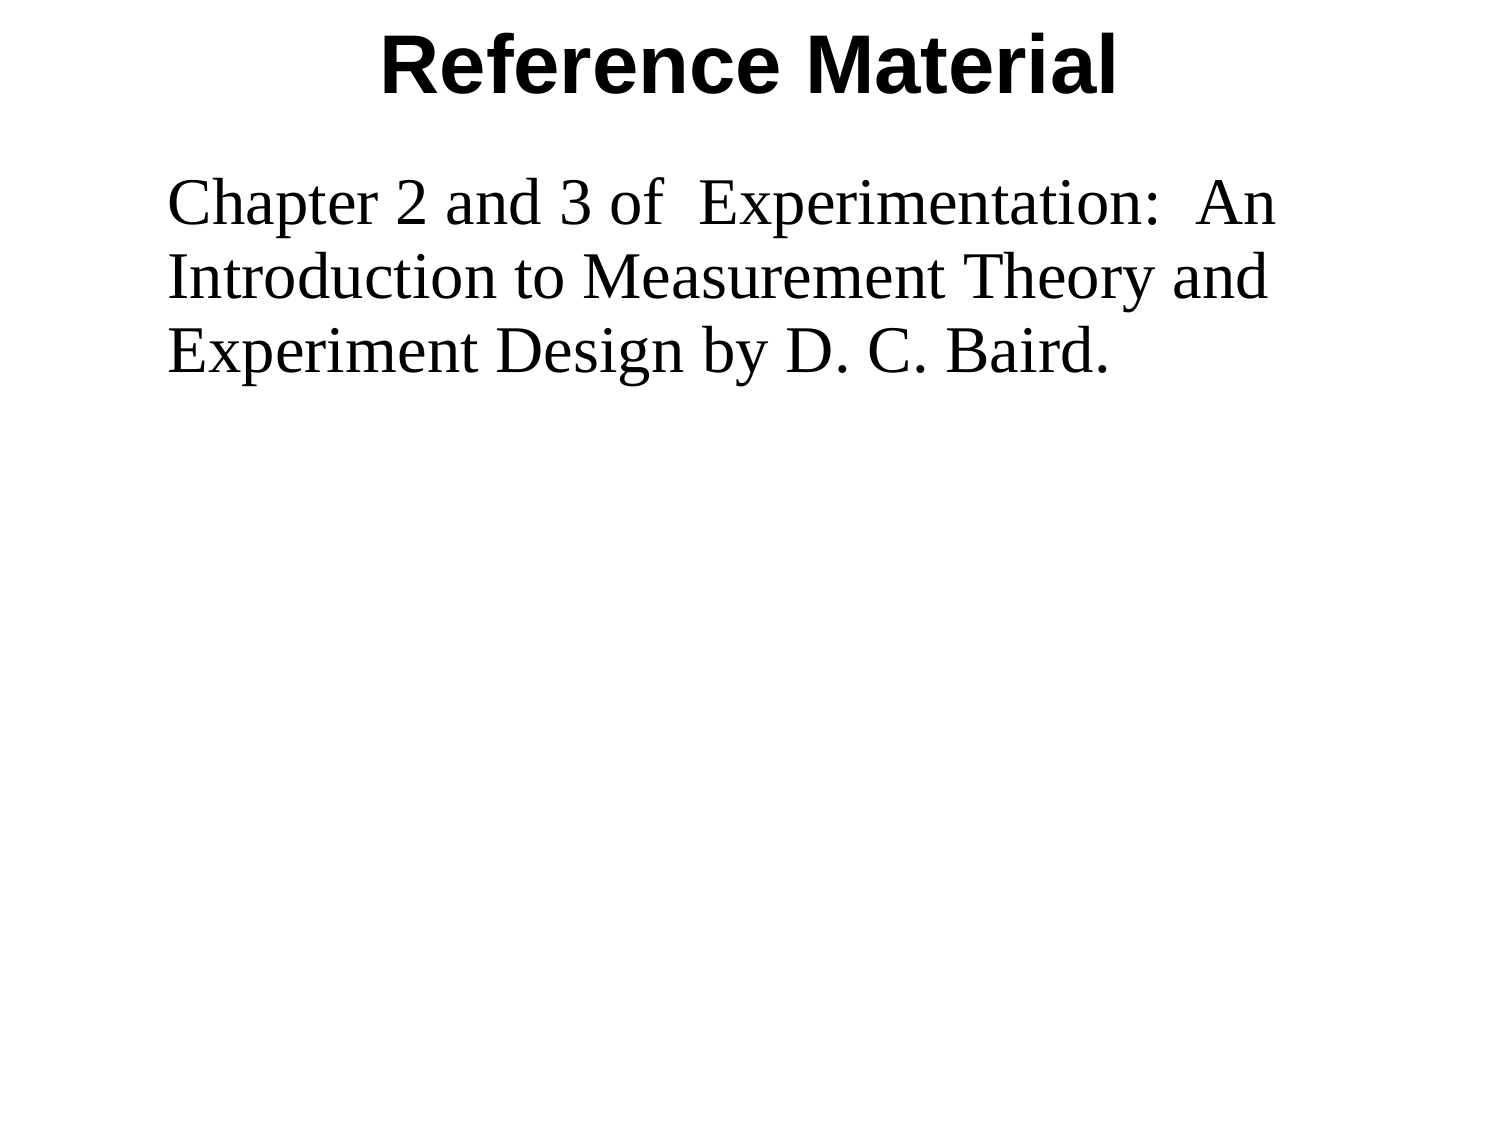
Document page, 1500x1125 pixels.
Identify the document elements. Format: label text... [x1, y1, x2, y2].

text_box Reference Material [0, 17, 1500, 127]
text_box Chapter 2 and 3 of Experimentation: An Introduction to Measurement Theory and Experiment Design by D. C. Baird. [131, 164, 1402, 405]
